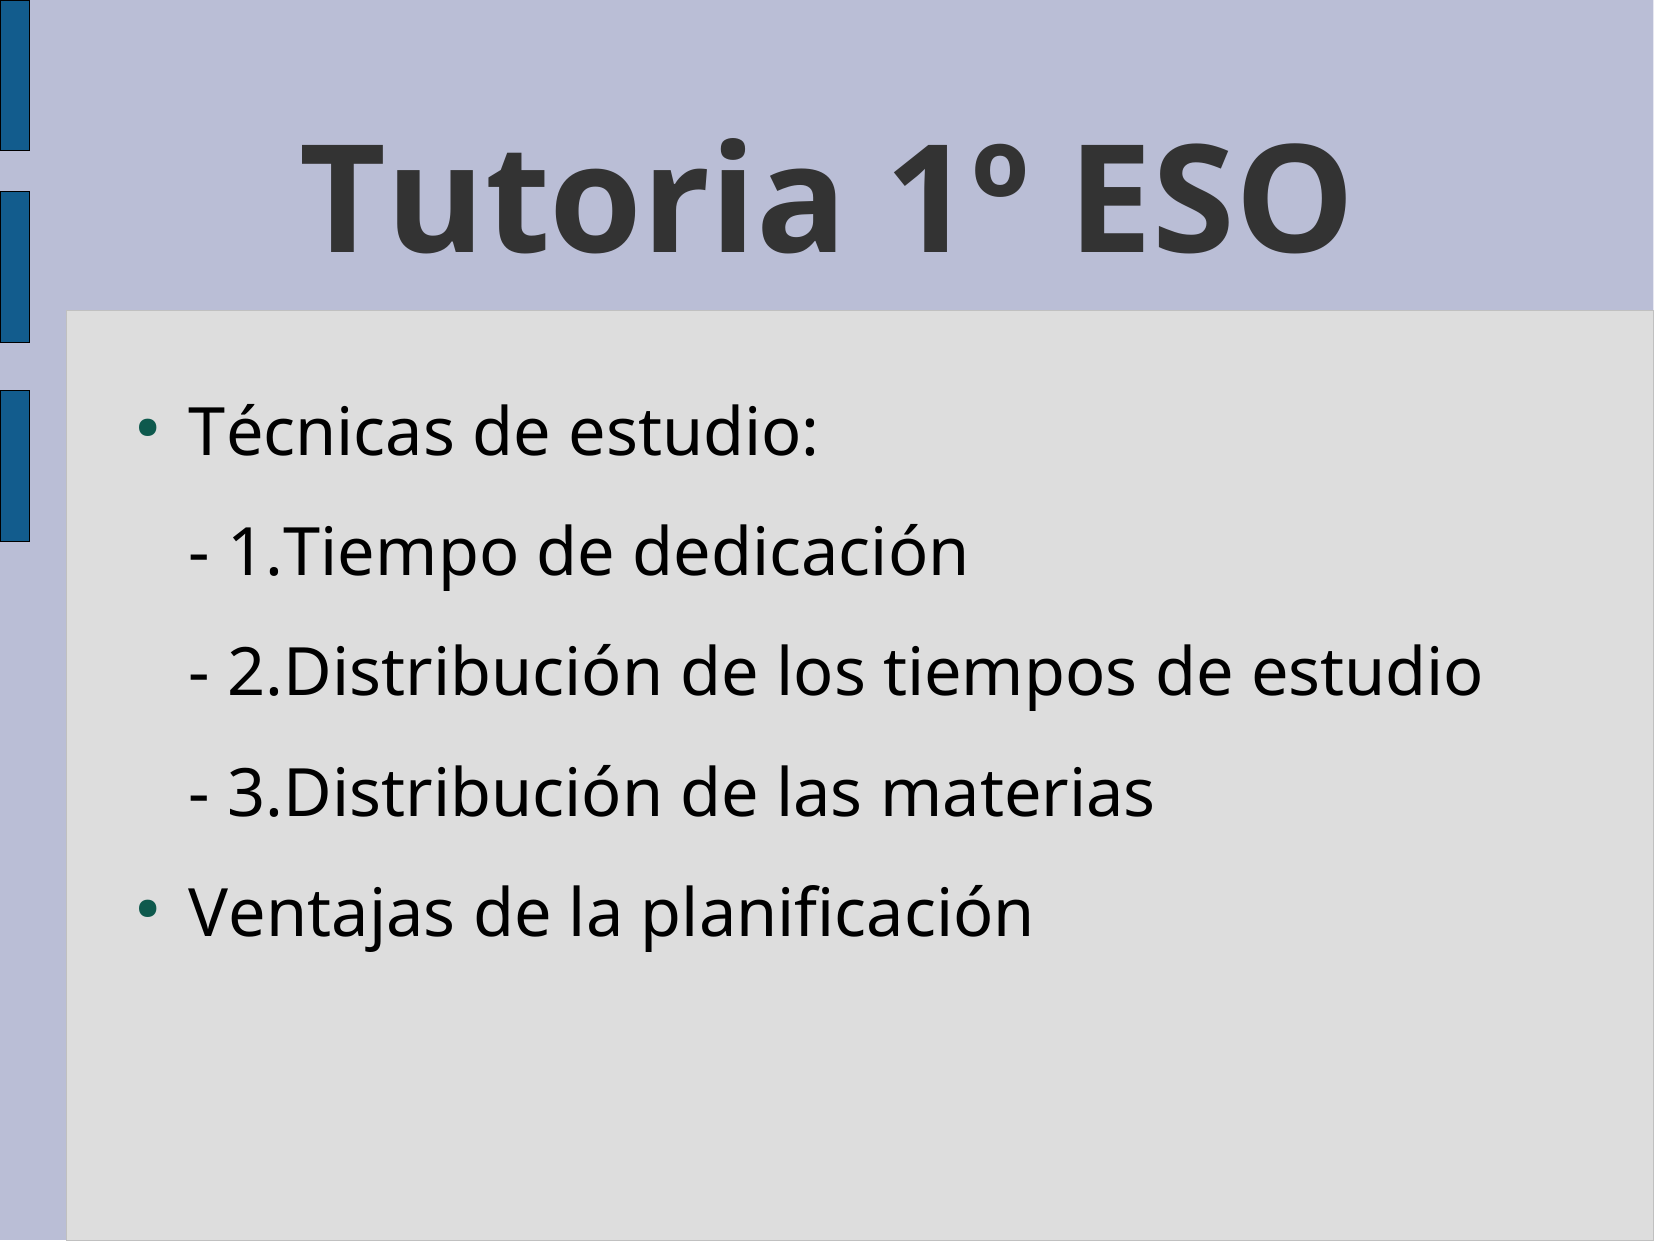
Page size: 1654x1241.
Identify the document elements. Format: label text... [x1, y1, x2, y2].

list Técnicas de estudio: - 1.Tiempo de dedicación - 2.Distribución de los tiempos de estudio - 3.Distribución de las materias Ventajas de la planificación [118, 383, 1531, 1188]
title Tutoria 1º ESO [121, 98, 1534, 291]
